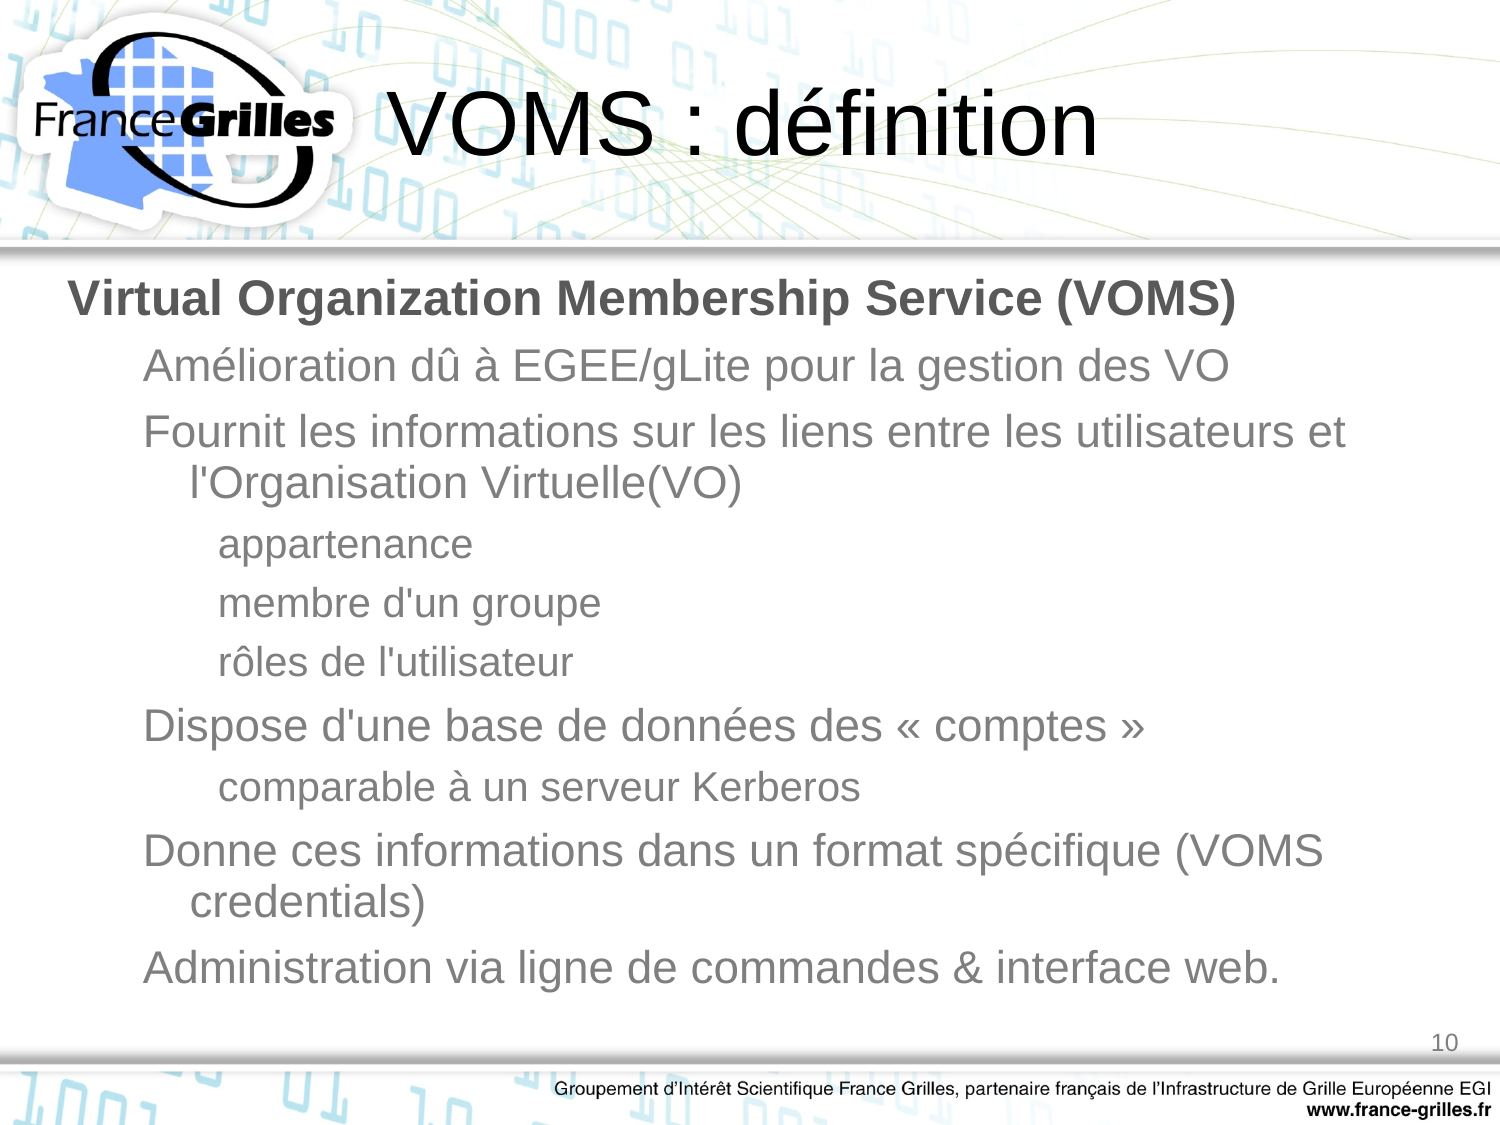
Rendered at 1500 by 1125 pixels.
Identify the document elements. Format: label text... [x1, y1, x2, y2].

title VOMS : définition [372, 7, 1459, 244]
picture [0, 0, 1500, 1125]
list Virtual Organization Membership Service (VOMS) Amélioration dû à EGEE/gLite pour la gestion des VO Fournit les informations sur les liens entre les utilisateurs et l'Organisation Virtuelle(VO) appartenance membre d'un groupe rôles de l'utilisateur Dispose d'une base de données des « comptes » comparable à un serveur Kerberos Donne ces informations dans un format spécifique (VOMS credentials) Administration via ligne de commandes & interface web. [53, 262, 1459, 1072]
